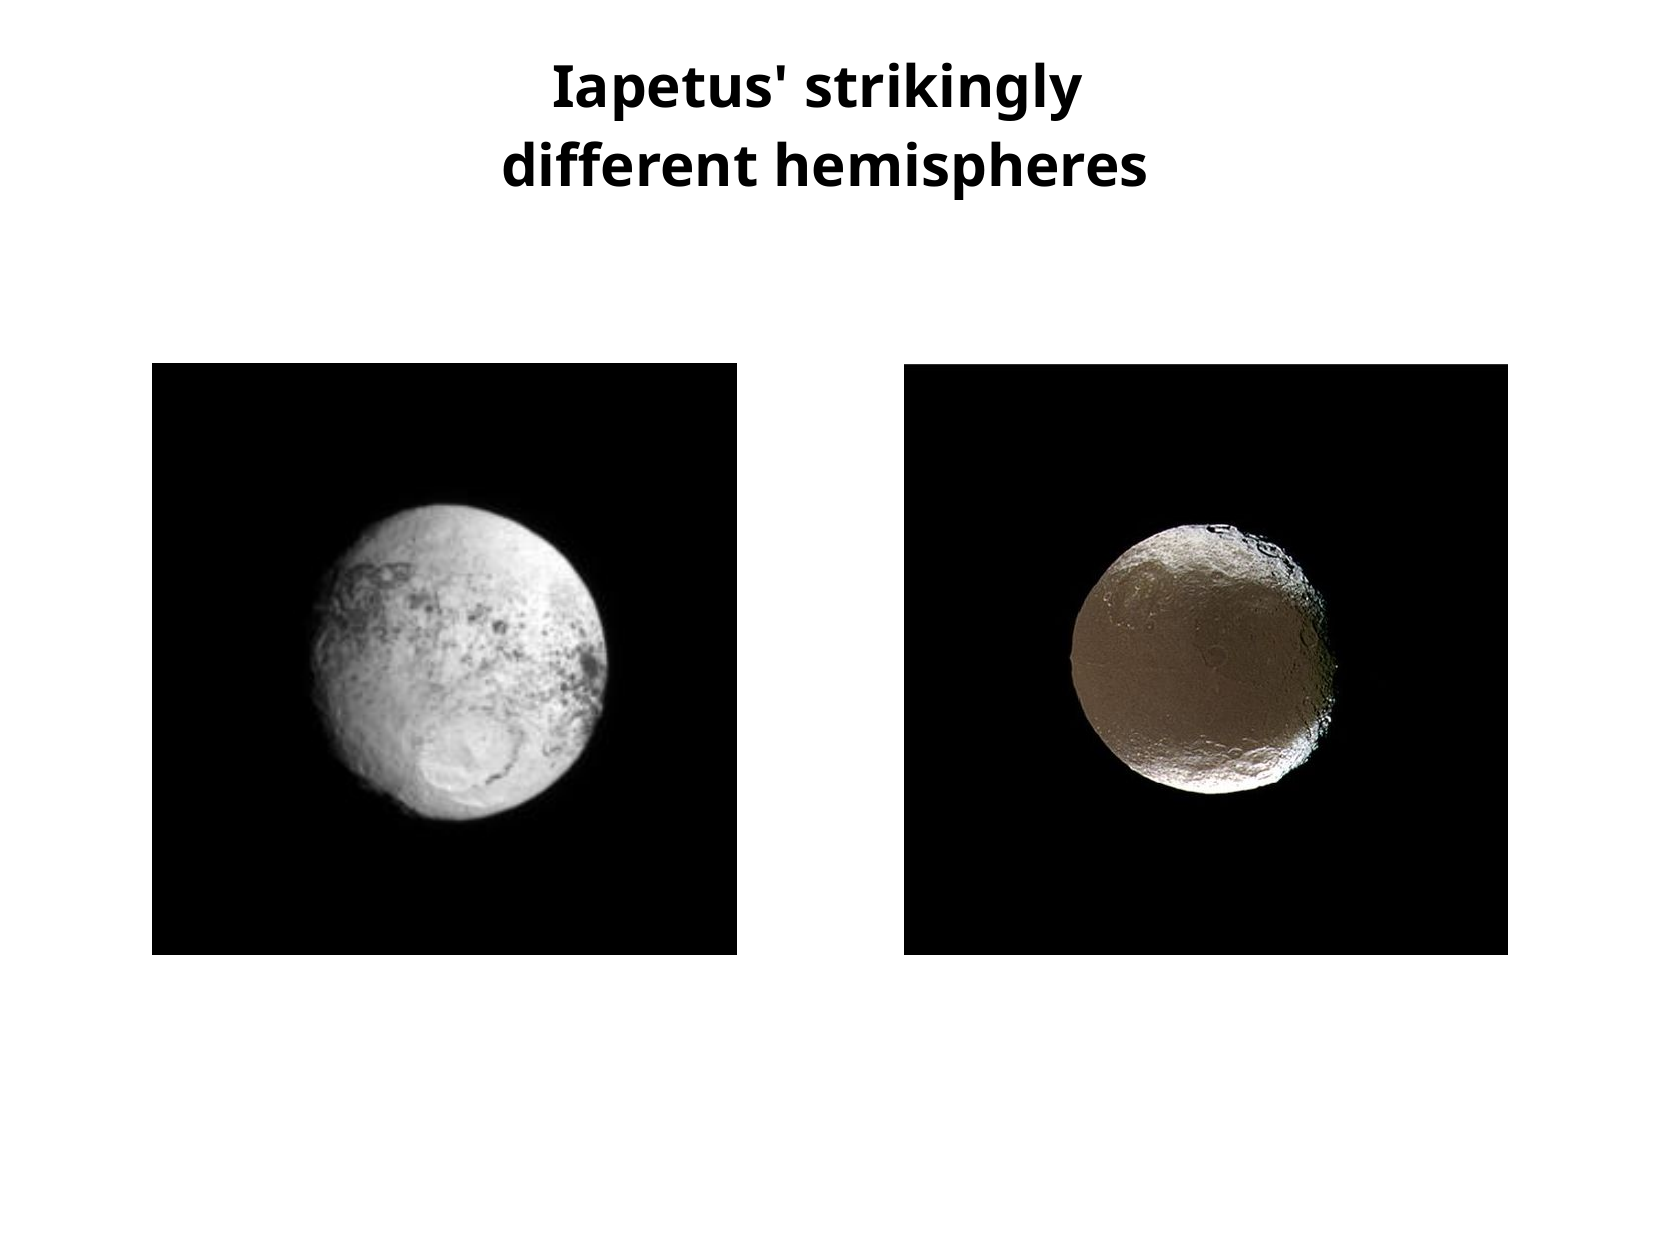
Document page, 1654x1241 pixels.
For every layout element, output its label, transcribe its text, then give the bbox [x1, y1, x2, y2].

picture [904, 364, 1508, 955]
text_box Iapetus' strikingly different hemispheres [262, 37, 1388, 216]
picture [152, 363, 737, 955]
